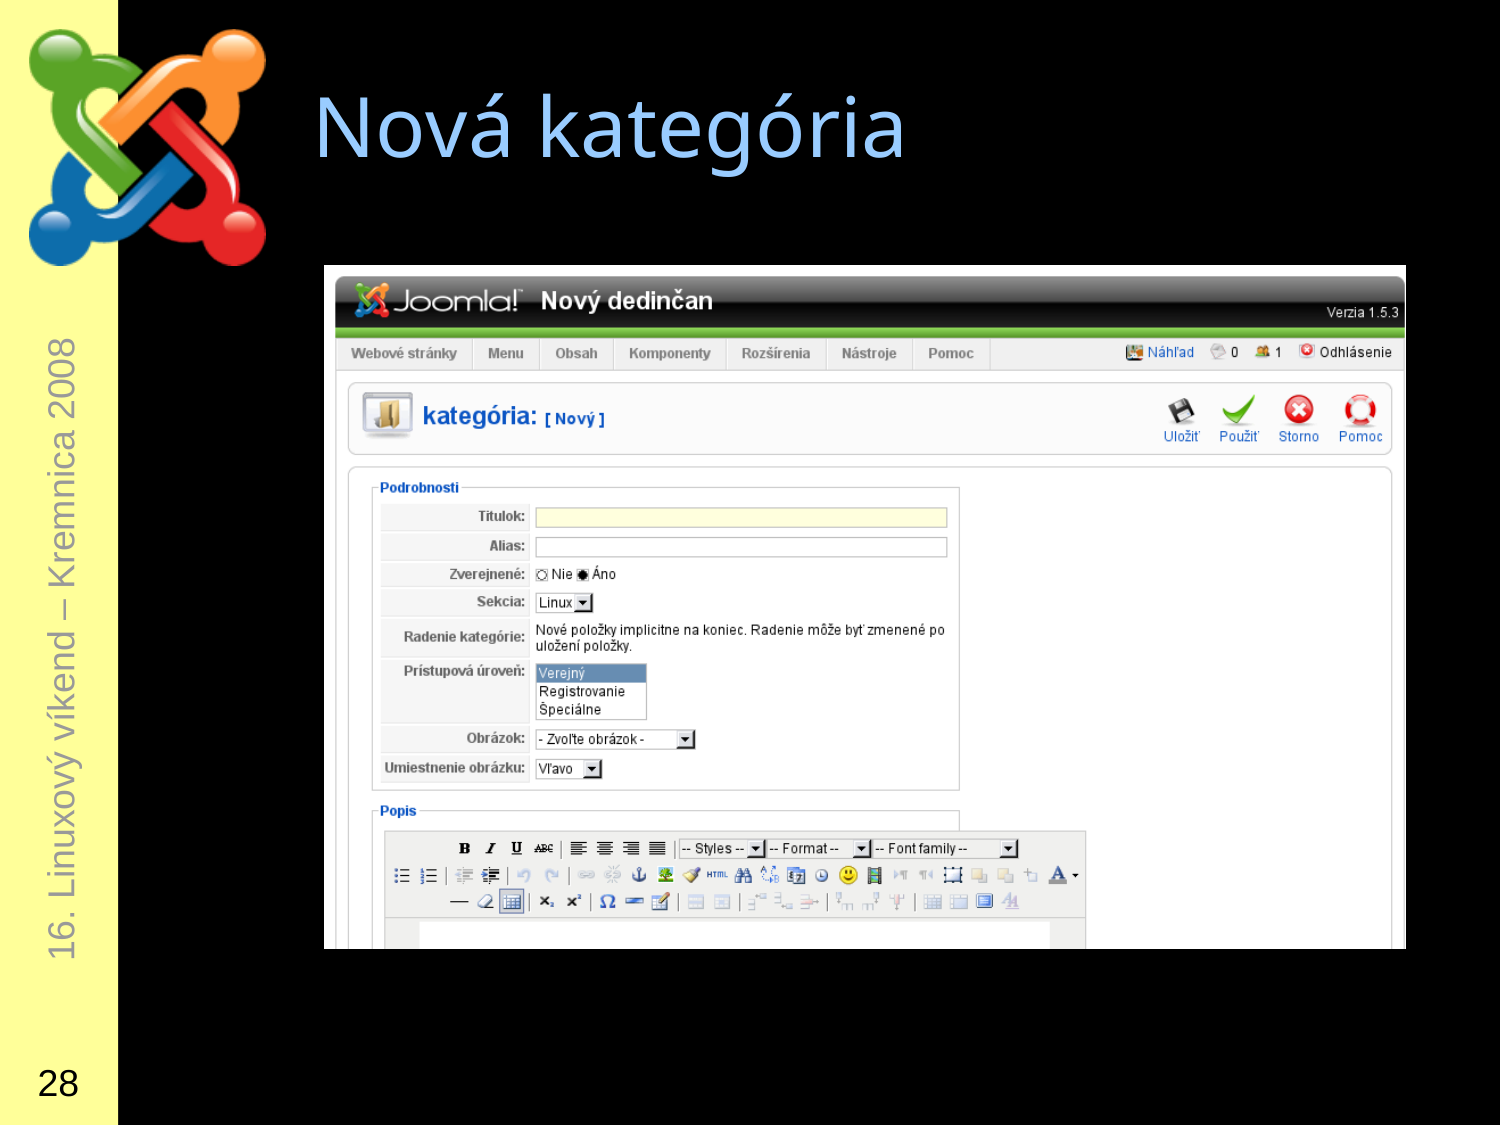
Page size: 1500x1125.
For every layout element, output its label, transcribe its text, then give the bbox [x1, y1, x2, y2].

picture [324, 265, 1406, 949]
title Nová kategória [312, 24, 1450, 226]
picture [29, 29, 266, 266]
